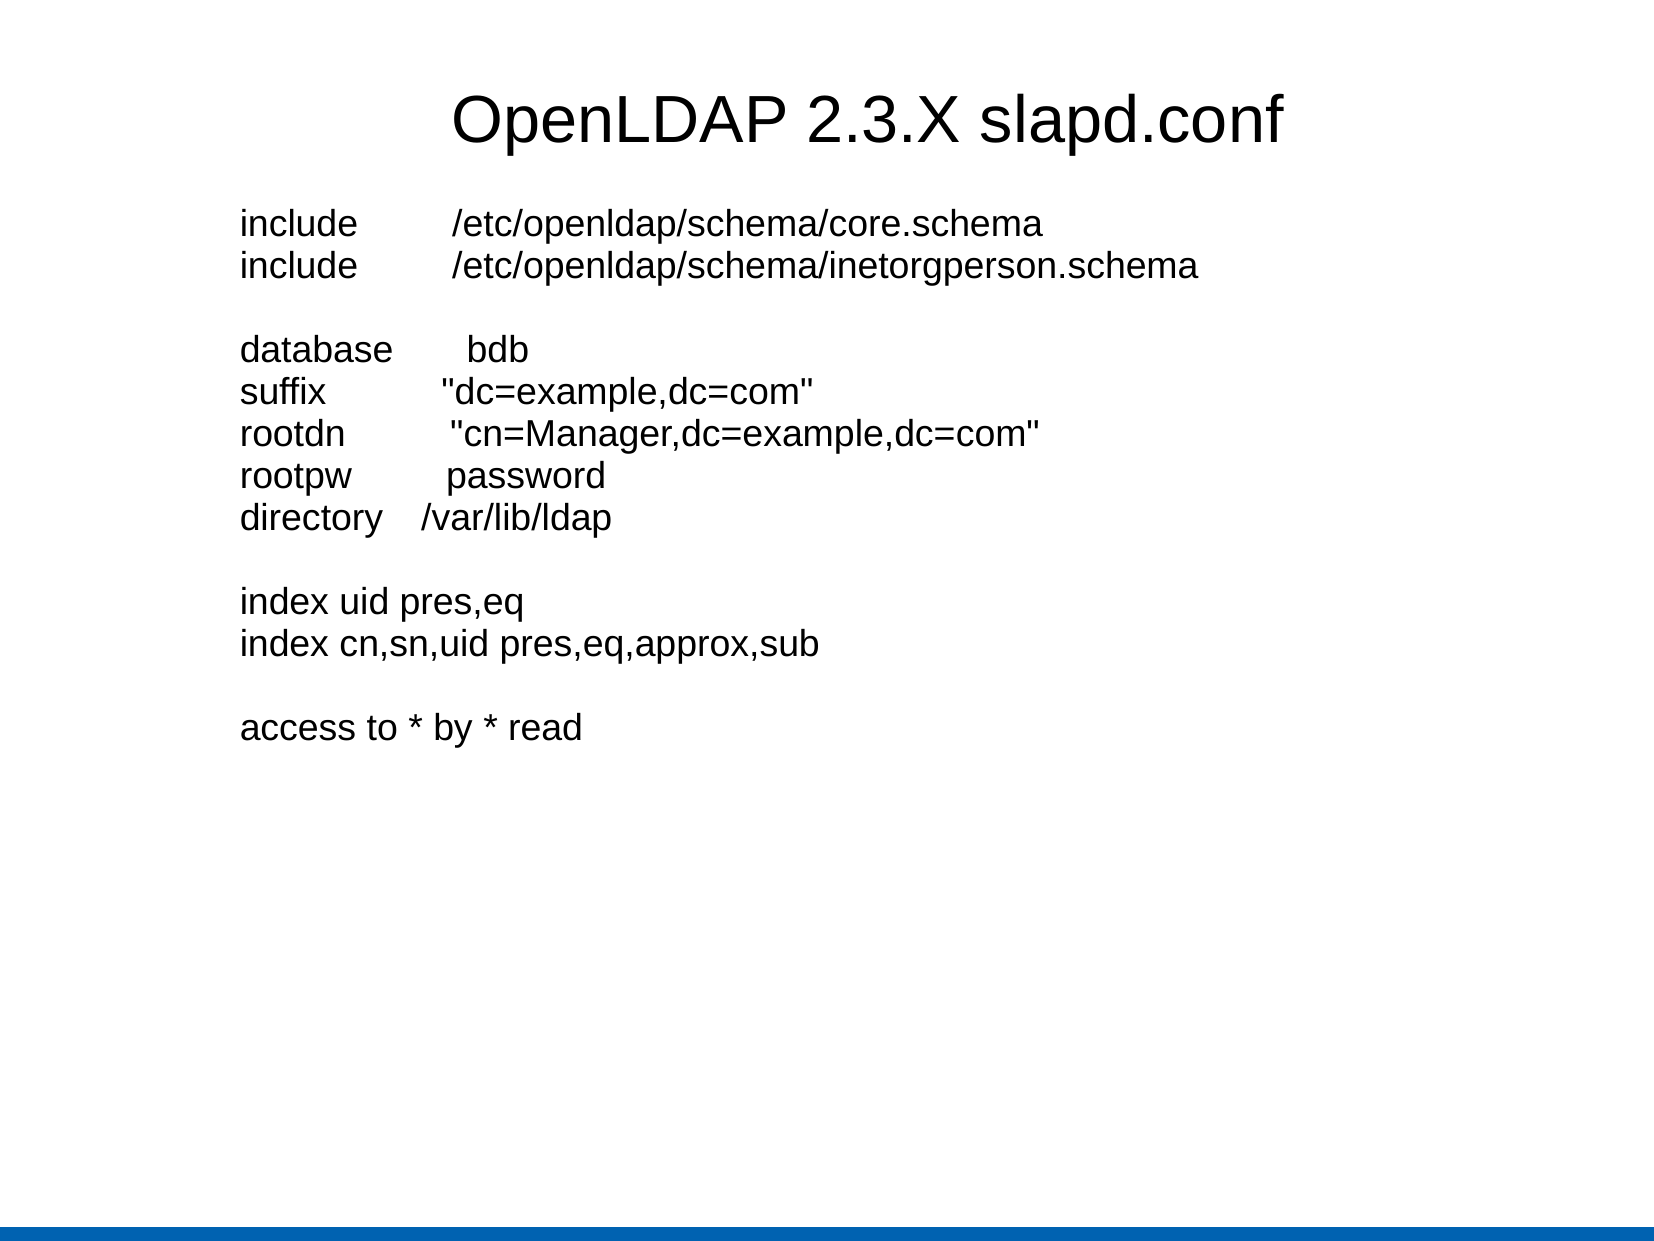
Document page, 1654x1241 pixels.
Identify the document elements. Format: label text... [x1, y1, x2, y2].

text_box OpenLDAP 2.3.X slapd.conf [437, 75, 1301, 165]
text_box include /etc/openldap/schema/core.schema include /etc/openldap/schema/inetorgperson.schema database bdb suffix "dc=example,dc=com" rootdn "cn=Manager,dc=example,dc=com" rootpw password directory /var/lib/ldap index uid pres,eq index cn,sn,uid pres,eq,approx,sub access to * by * read [225, 194, 1216, 798]
